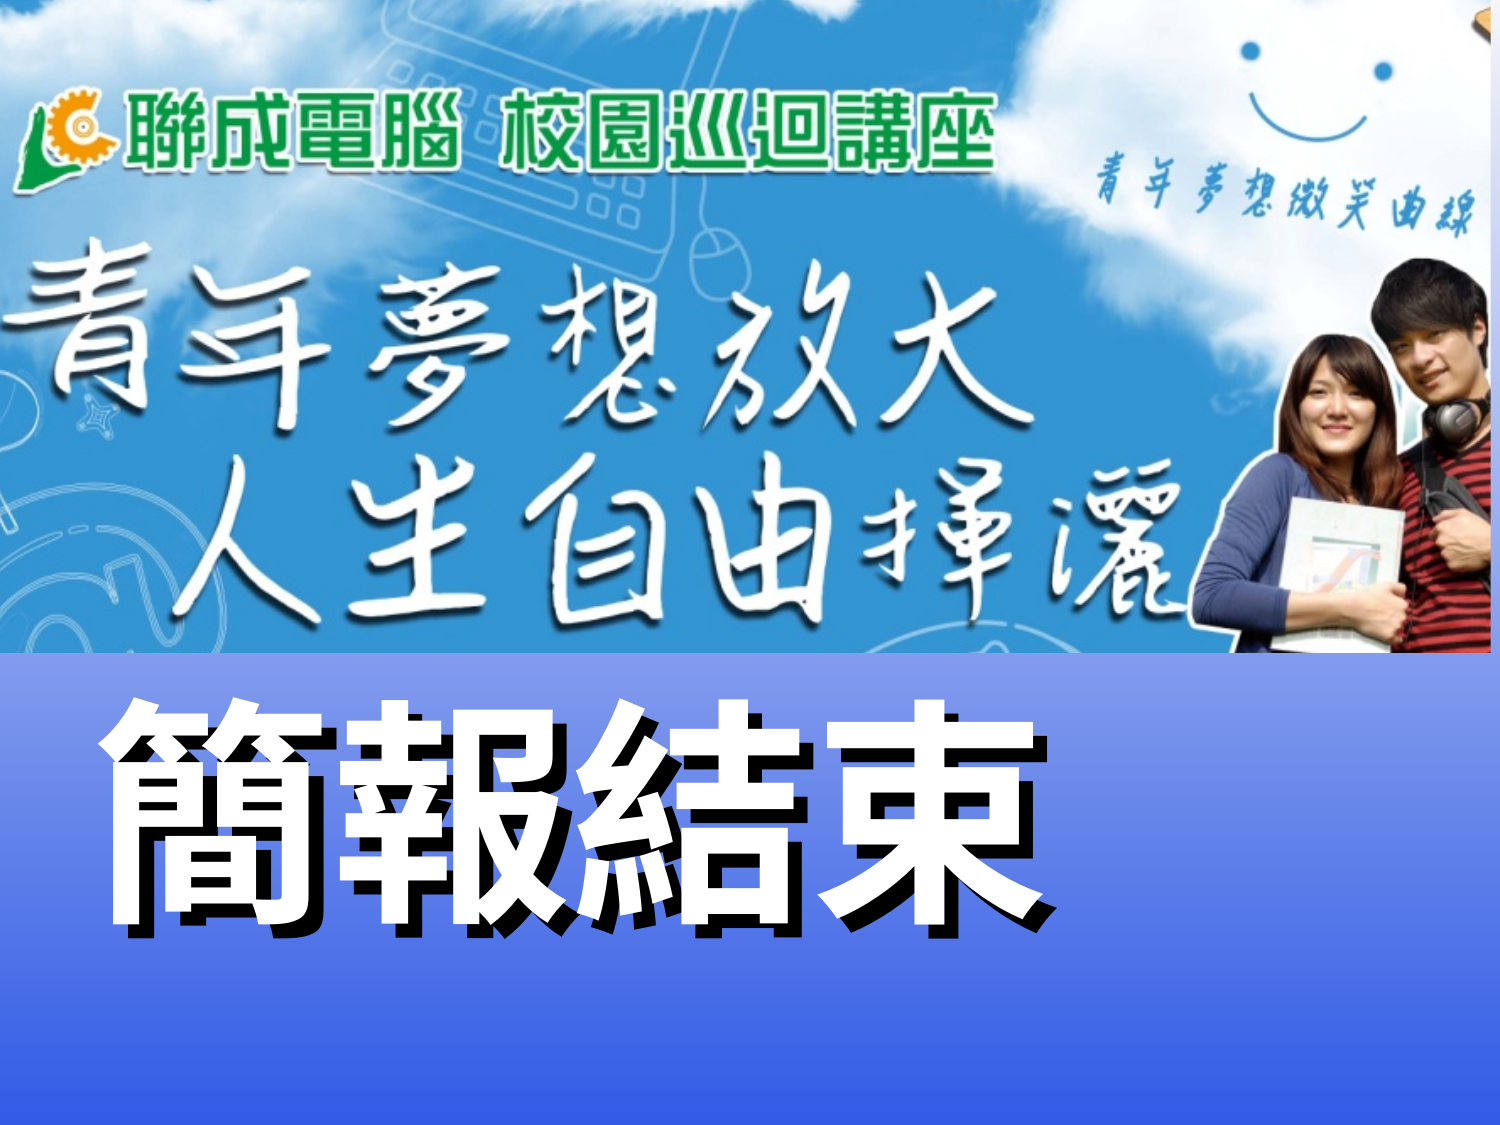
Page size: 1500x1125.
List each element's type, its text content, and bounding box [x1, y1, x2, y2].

text_box 簡報結束 [76, 656, 1400, 962]
text_box [0, 0, 1500, 1125]
picture [0, 0, 1491, 653]
